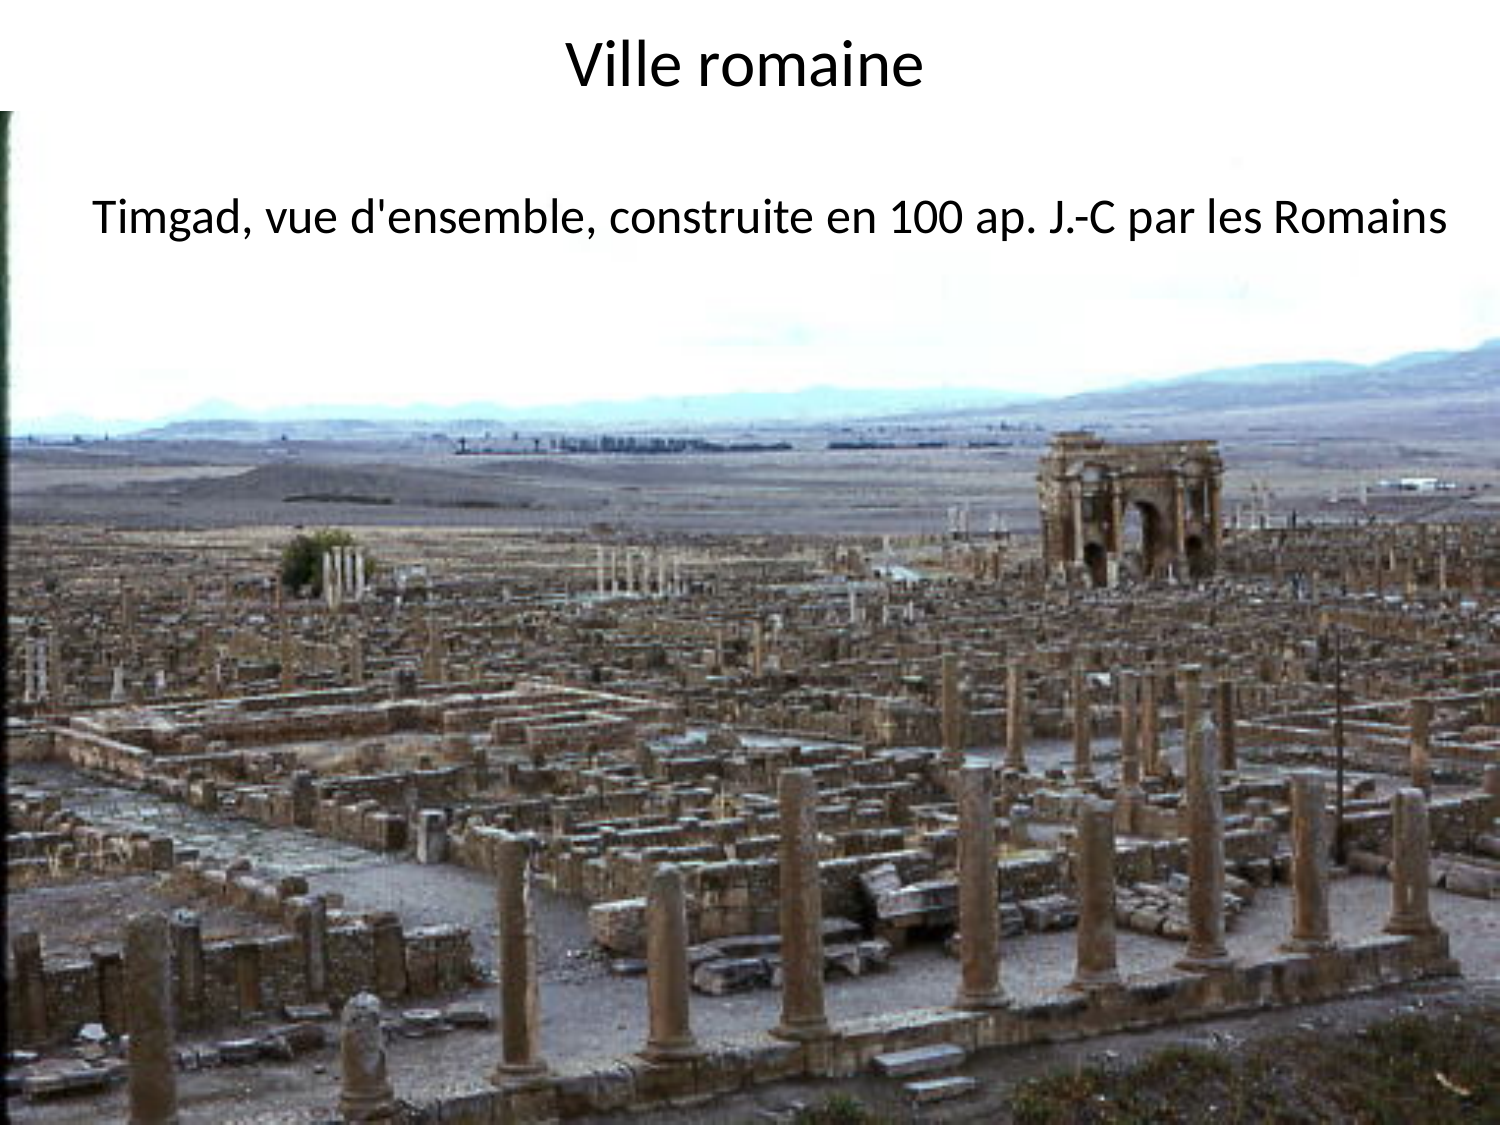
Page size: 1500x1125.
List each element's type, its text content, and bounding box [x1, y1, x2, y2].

picture [0, 111, 1500, 1125]
text_box Timgad, vue d'ensemble, construite en 100 ap. J.-C par les Romains [78, 175, 1464, 251]
title Ville romaine [70, 11, 1421, 108]
